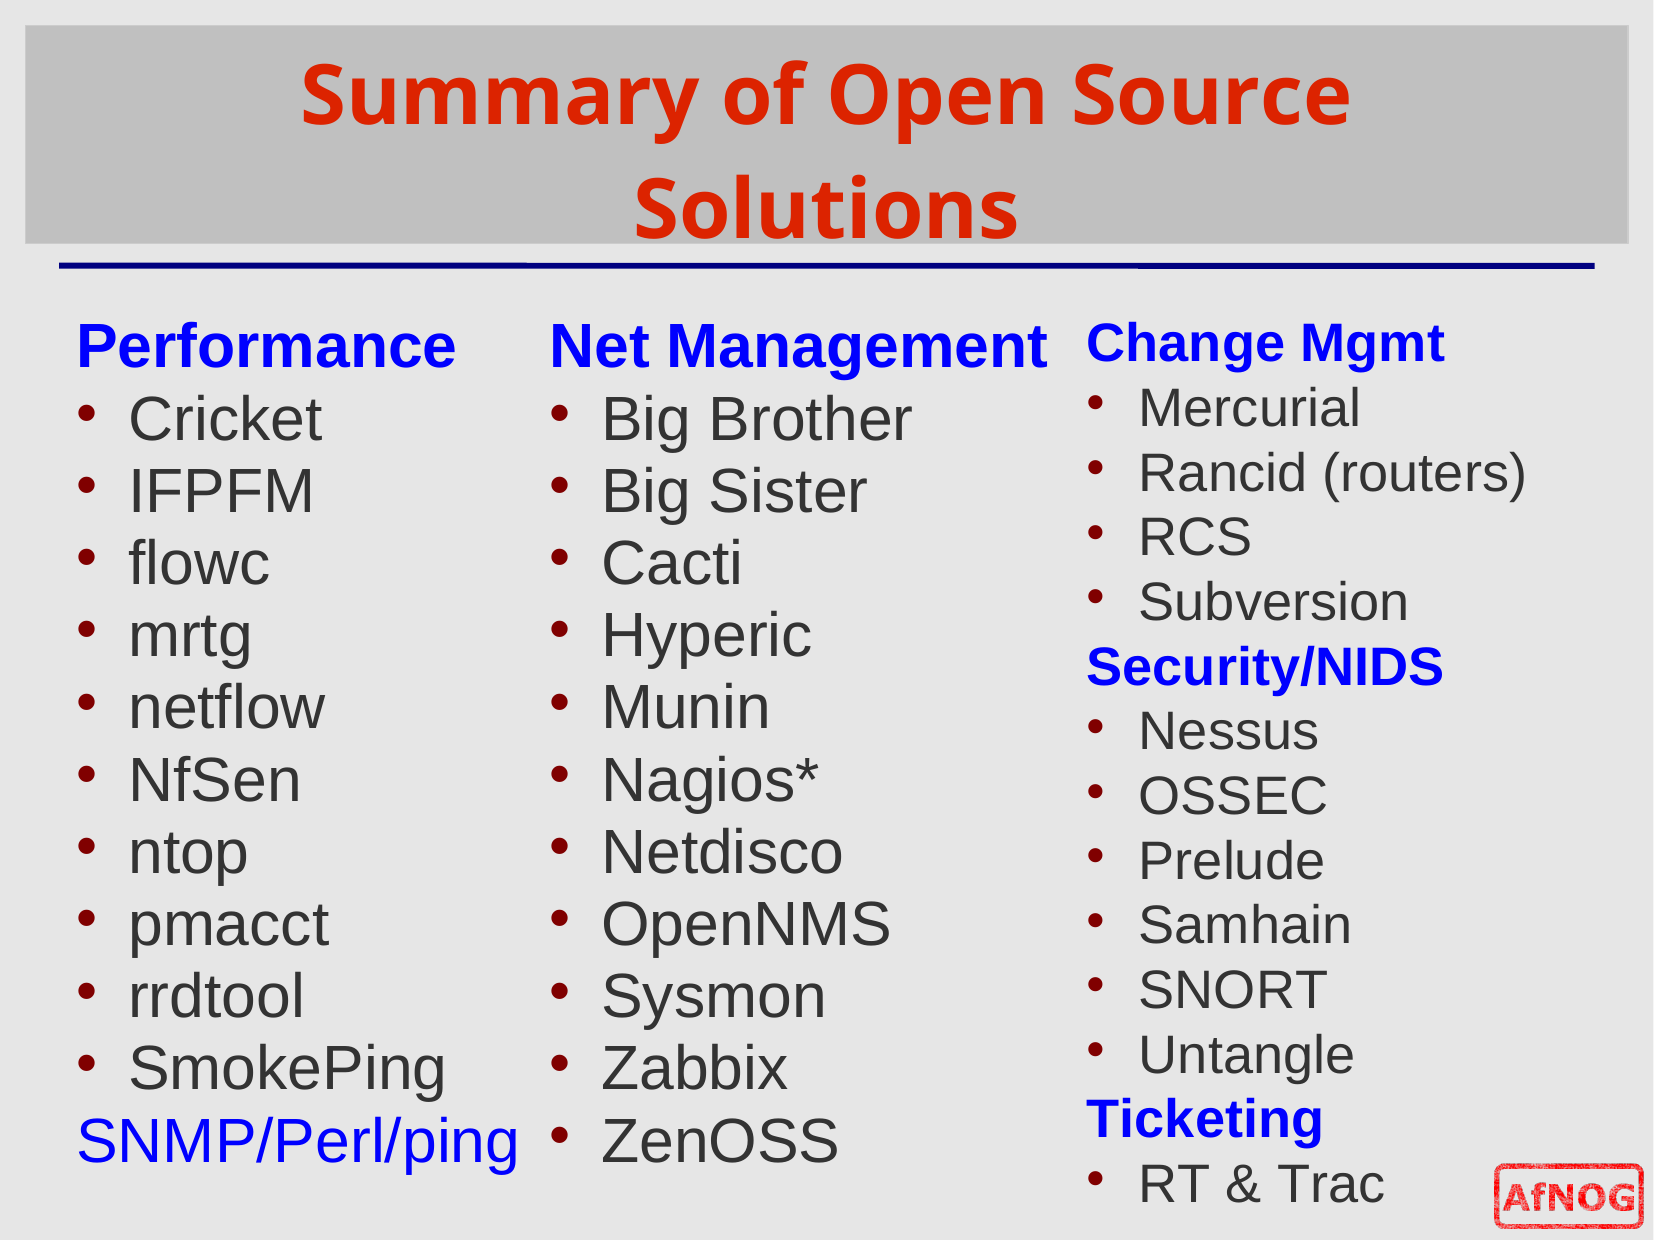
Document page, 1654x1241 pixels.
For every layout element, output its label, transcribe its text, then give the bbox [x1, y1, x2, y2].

picture [1494, 1163, 1644, 1229]
title Summary of Open Source Solutions [121, 46, 1532, 253]
list Change Mgmt Mercurial Rancid (routers) RCS Subversion Security/NIDS Nessus OSSEC Prelude Samhain SNORT Untangle Ticketing RT & Trac [1069, 322, 1601, 1224]
list Net Management Big Brother Big Sister Cacti Hyperic Munin Nagios* Netdisco OpenNMS Sysmon Zabbix ZenOSS [531, 322, 1063, 1187]
list Performance Cricket IFPFM flowc mrtg netflow NfSen ntop pmacct rrdtool SmokePing SNMP/Perl/ping [59, 322, 531, 1187]
